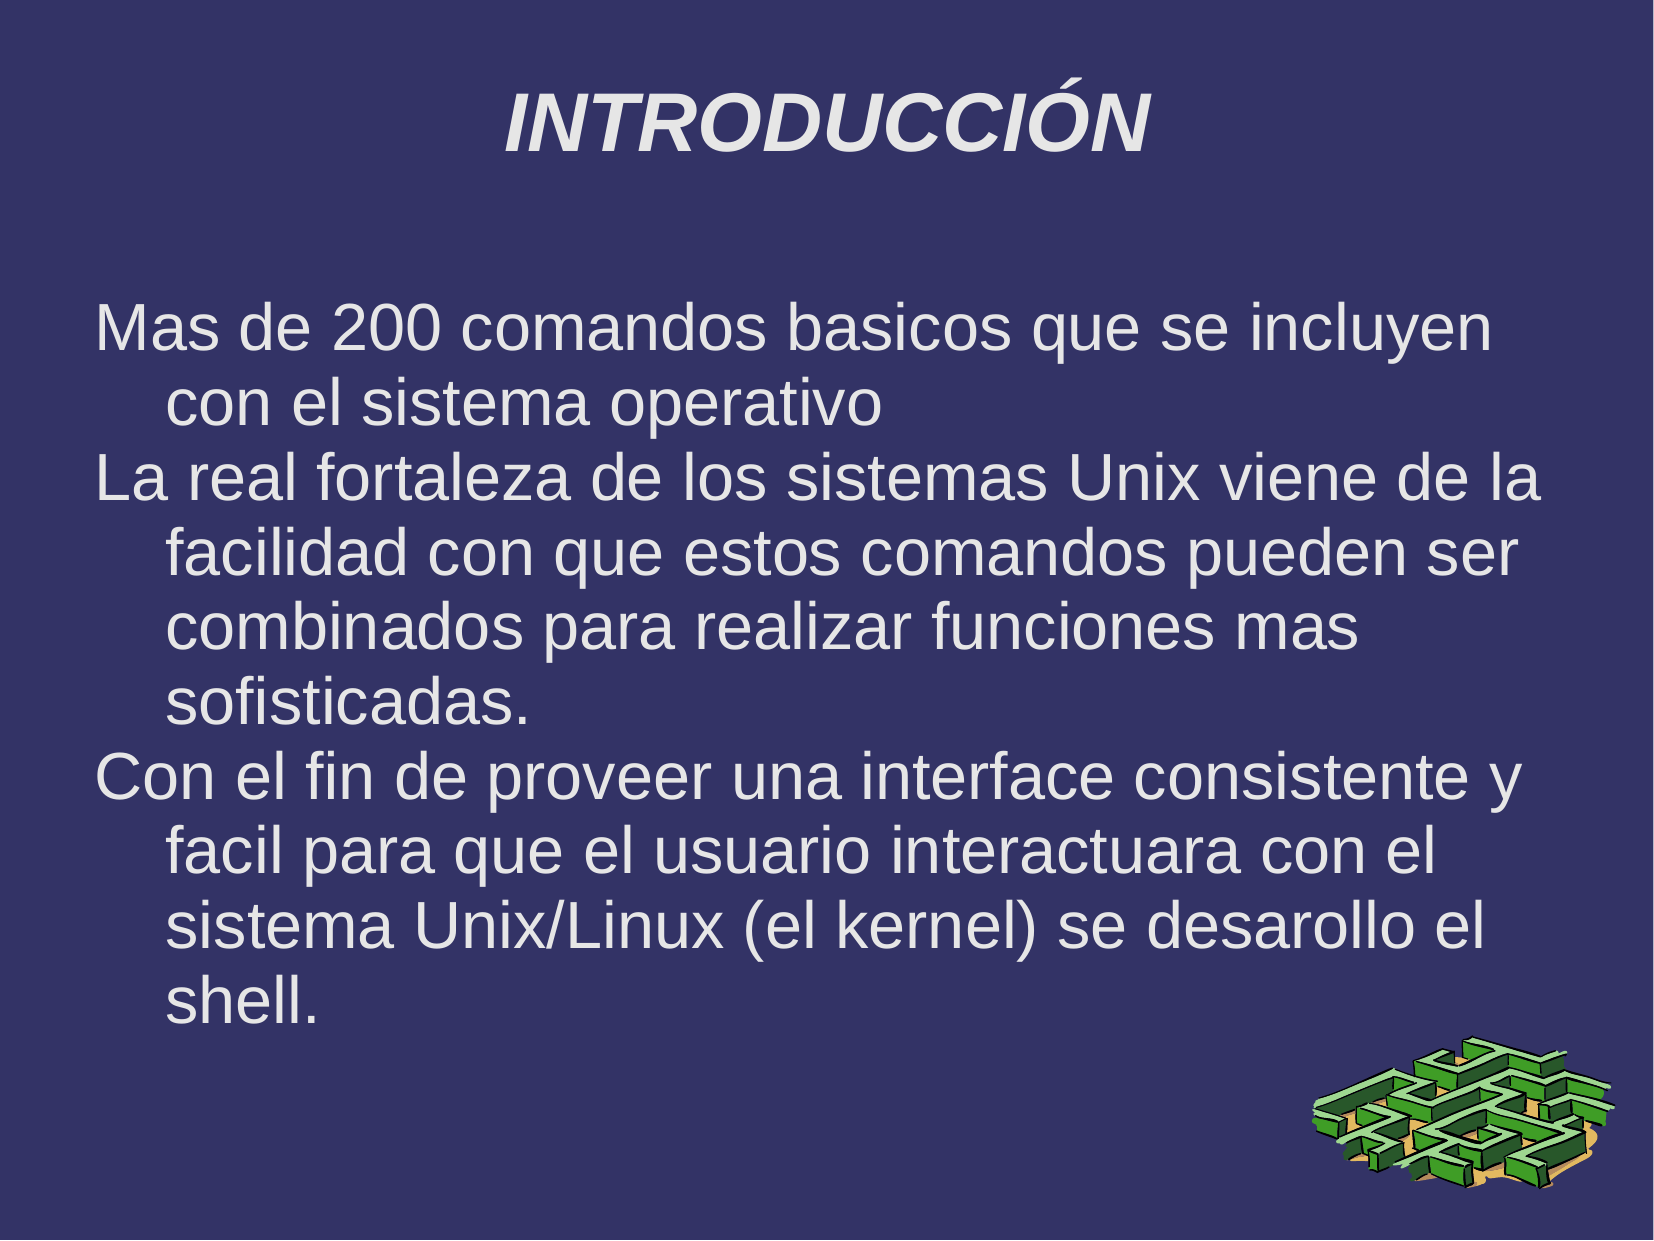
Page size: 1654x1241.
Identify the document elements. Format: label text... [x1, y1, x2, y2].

title INTRODUCCIÓN [121, 19, 1534, 227]
list Mas de 200 comandos basicos que se incluyen con el sistema operativo La real fortaleza de los sistemas Unix viene de la facilidad con que estos comandos pueden ser combinados para realizar funciones mas soﬁsticadas. Con el ﬁn de proveer una interface consistente y facil para que el usuario interactuara con el sistema Unix/Linux (el kernel) se desarollo el shell. [82, 290, 1571, 1121]
